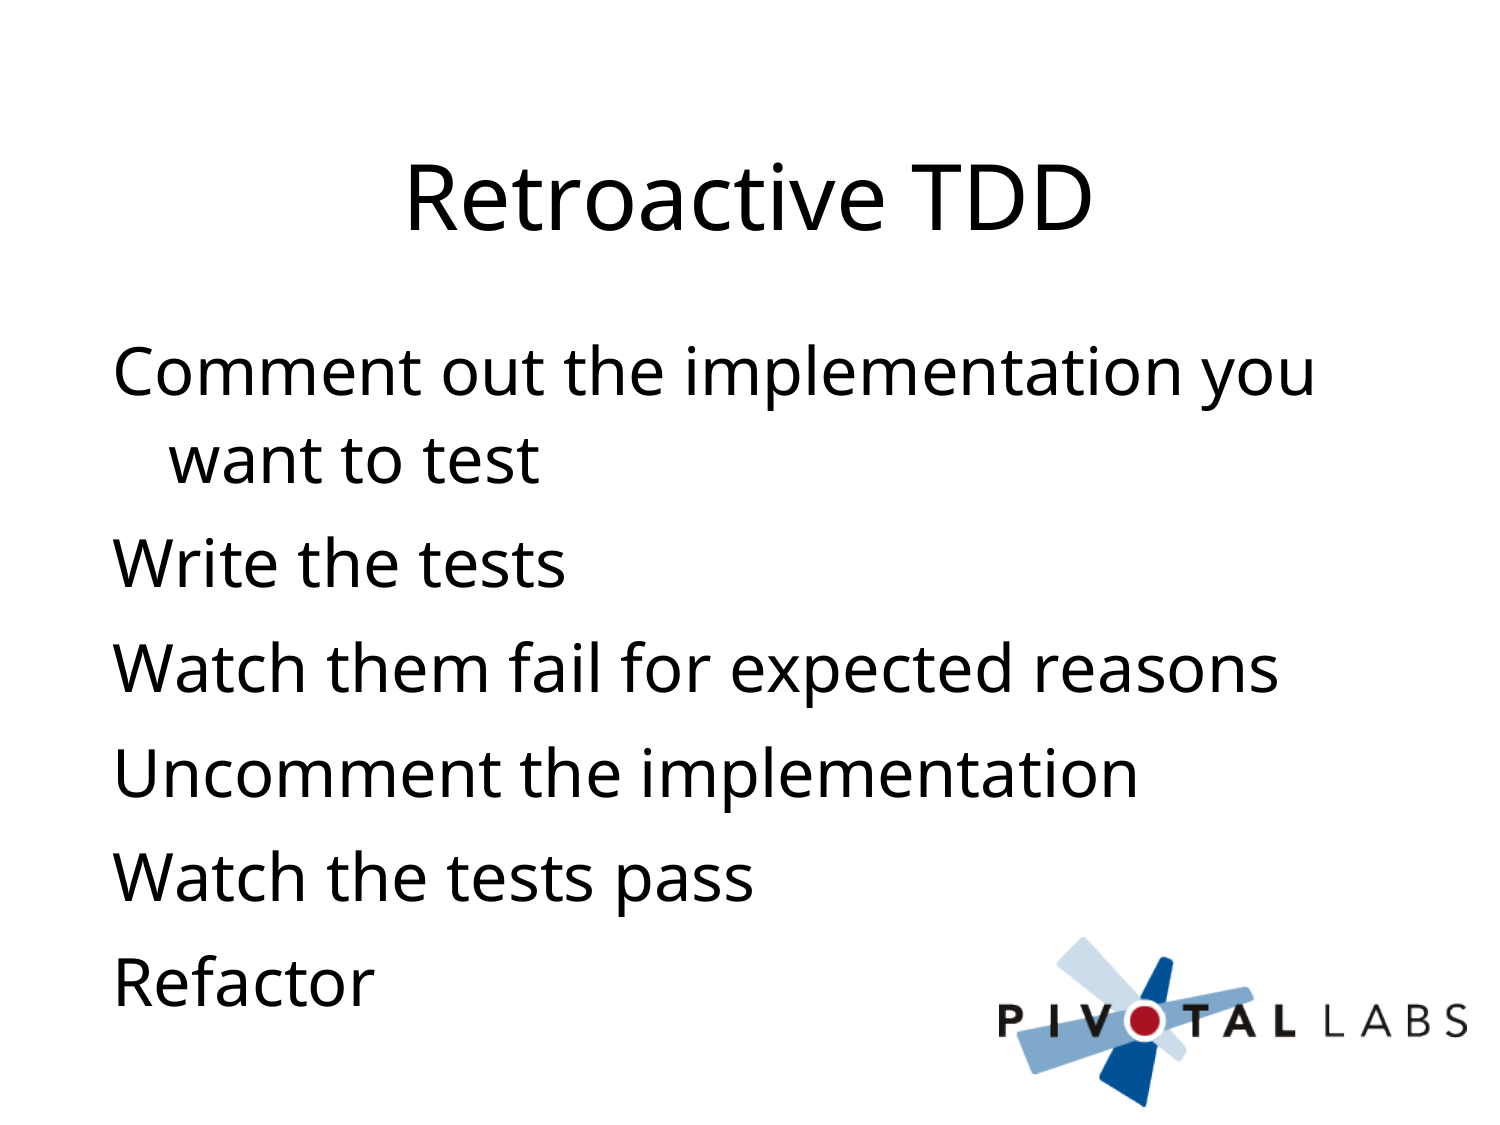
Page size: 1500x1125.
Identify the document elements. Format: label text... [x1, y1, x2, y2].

picture [999, 937, 1467, 1107]
list Comment out the implementation you want to test Write the tests Watch them fail for expected reasons Uncomment the implementation Watch the tests pass Refactor [112, 324, 1388, 986]
title Retroactive TDD [112, 76, 1388, 312]
